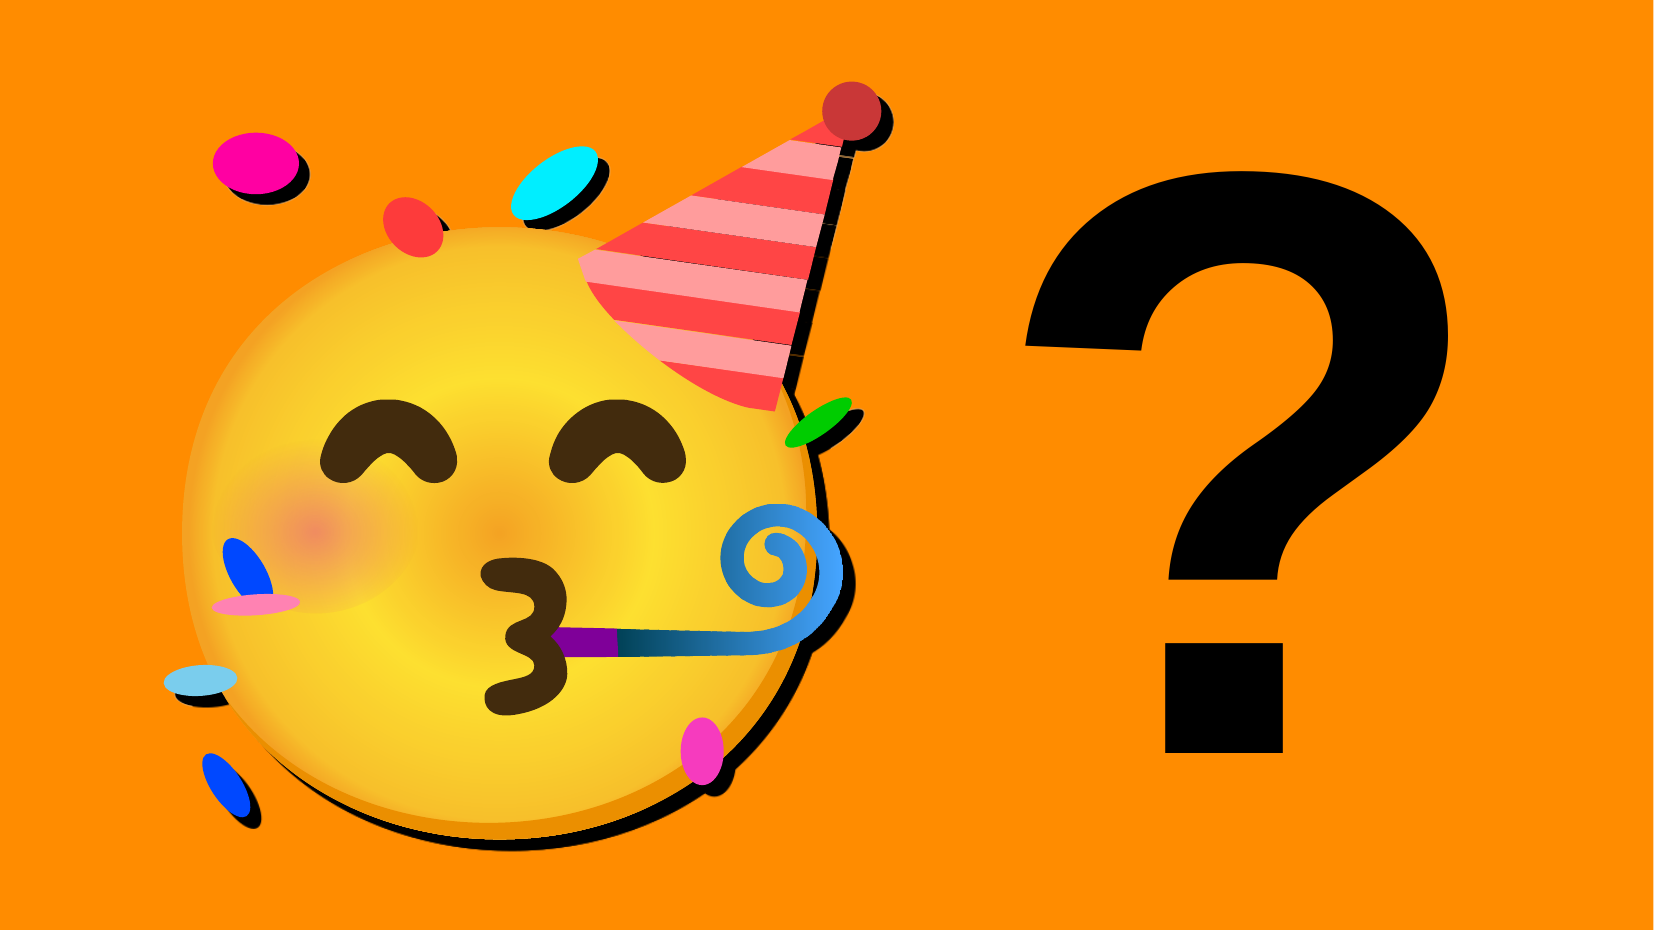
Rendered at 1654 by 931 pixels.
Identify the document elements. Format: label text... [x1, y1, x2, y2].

text_box ? [972, 0, 1509, 931]
picture [105, 68, 900, 863]
